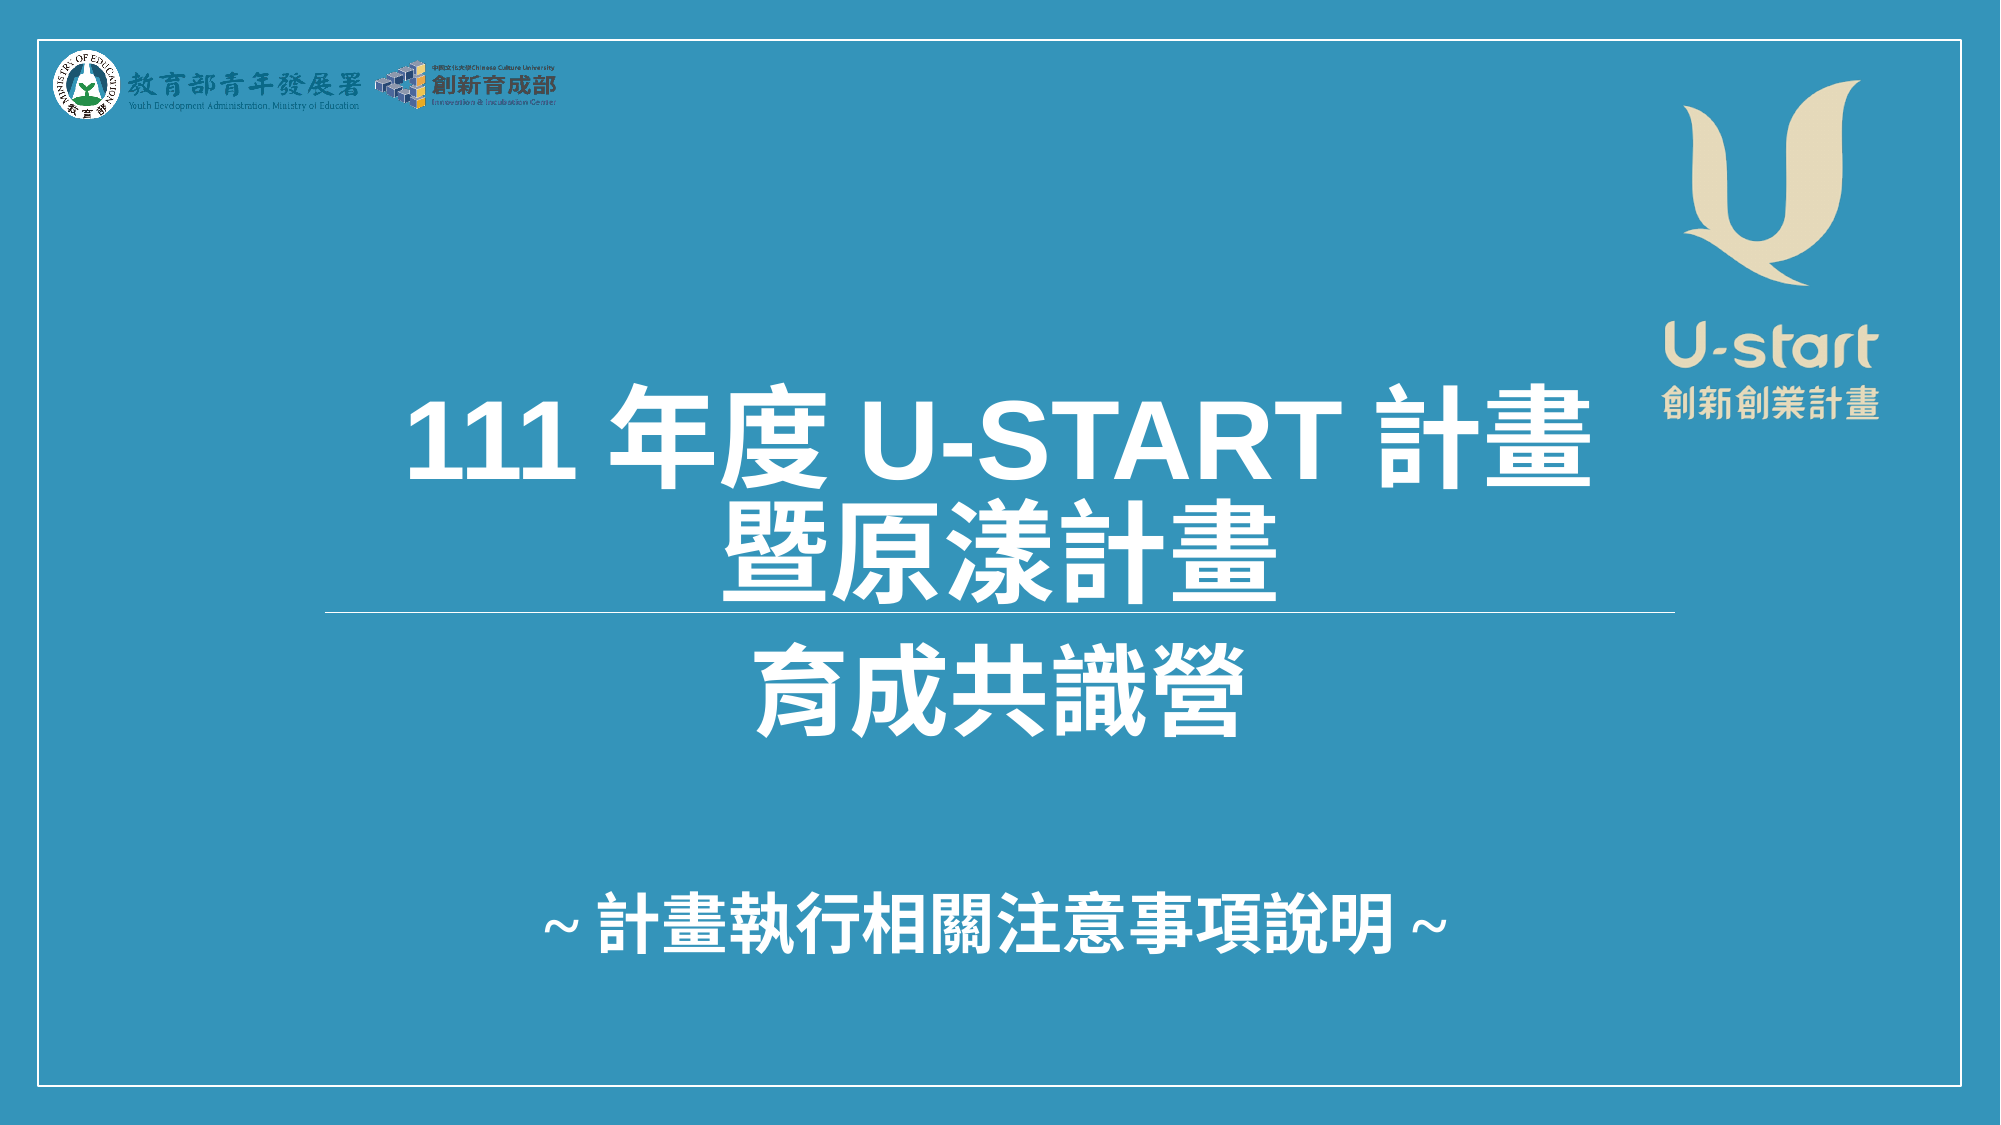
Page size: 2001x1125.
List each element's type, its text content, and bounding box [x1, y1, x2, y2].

picture [1639, 61, 1914, 472]
subtitle 育成共識營 [280, 634, 1719, 863]
text_box ~計畫執行相關注意事項說明~ [529, 875, 1462, 970]
title 111年度U-start計畫 暨原漾計畫 [182, 144, 1818, 625]
